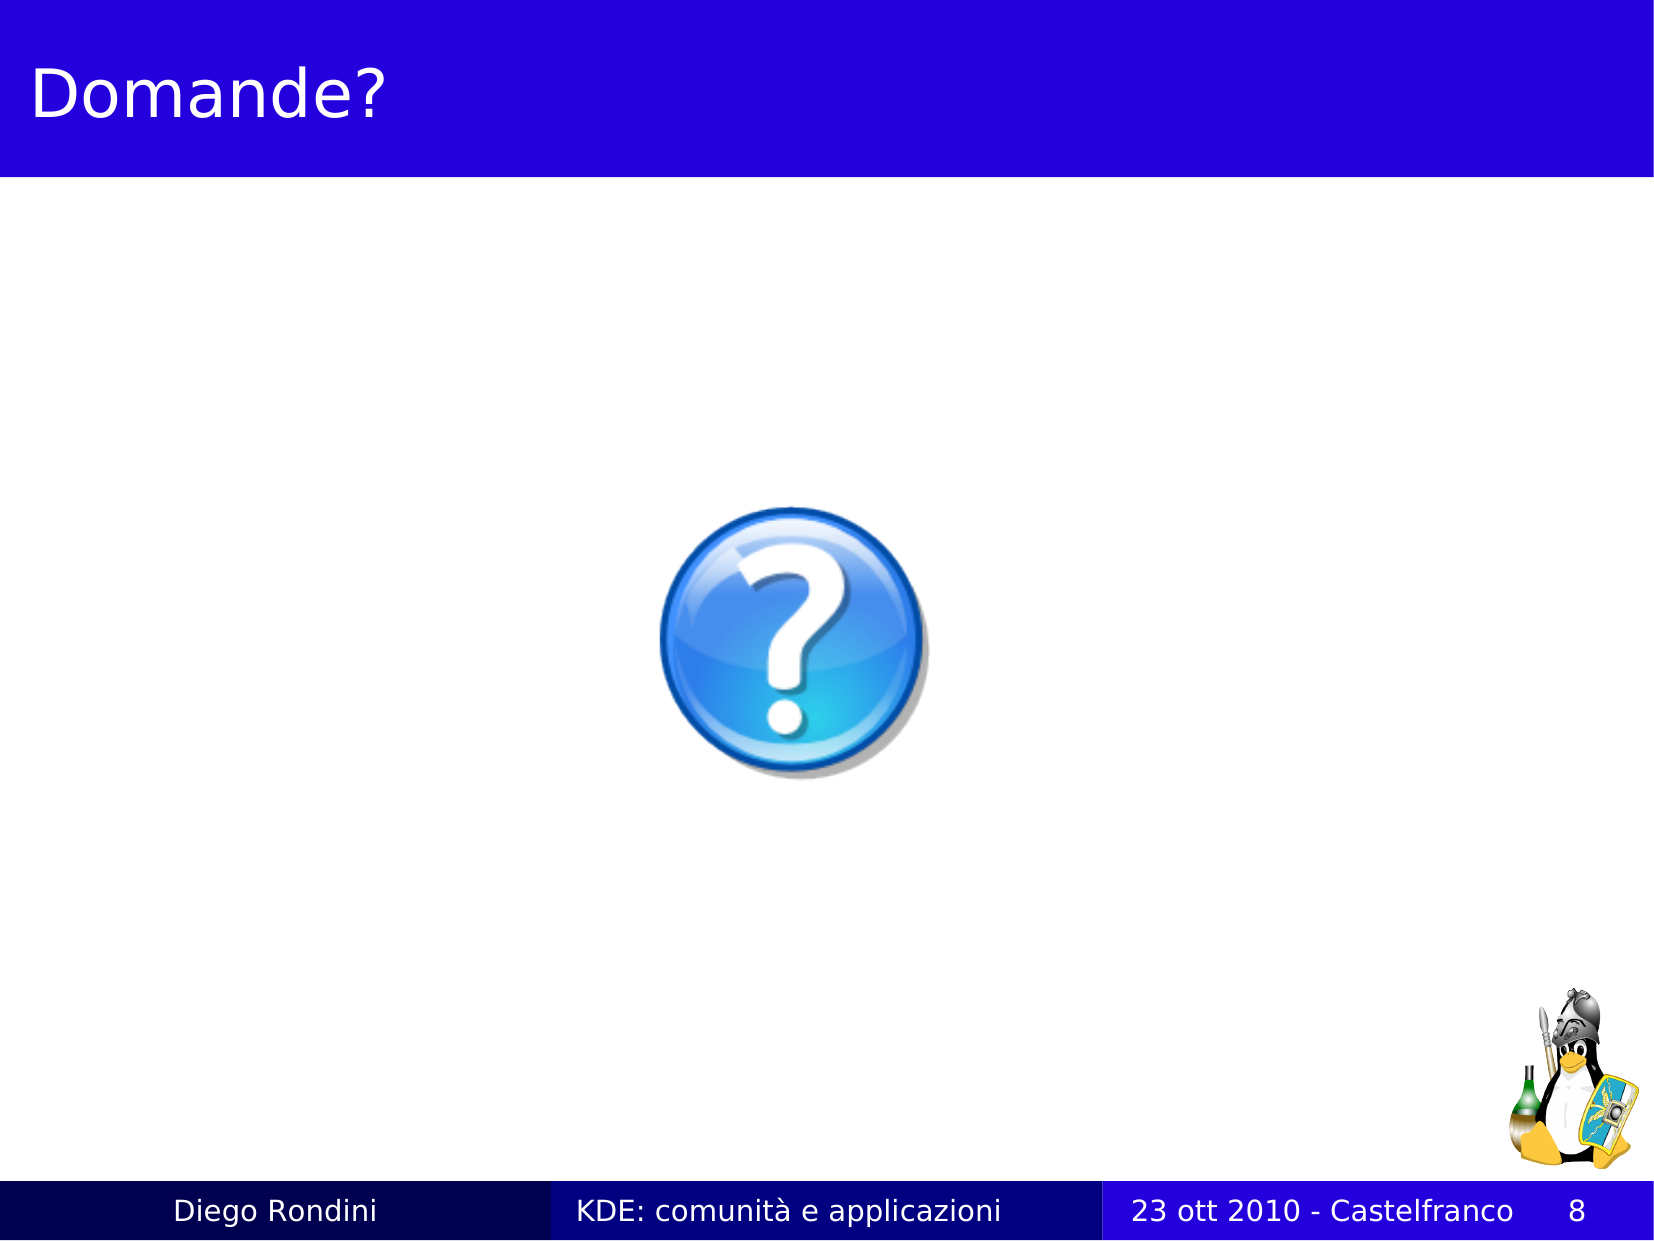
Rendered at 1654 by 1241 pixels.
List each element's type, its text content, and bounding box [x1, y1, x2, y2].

picture [649, 501, 934, 786]
title Domande? [29, 0, 1518, 191]
picture [1509, 988, 1639, 1169]
